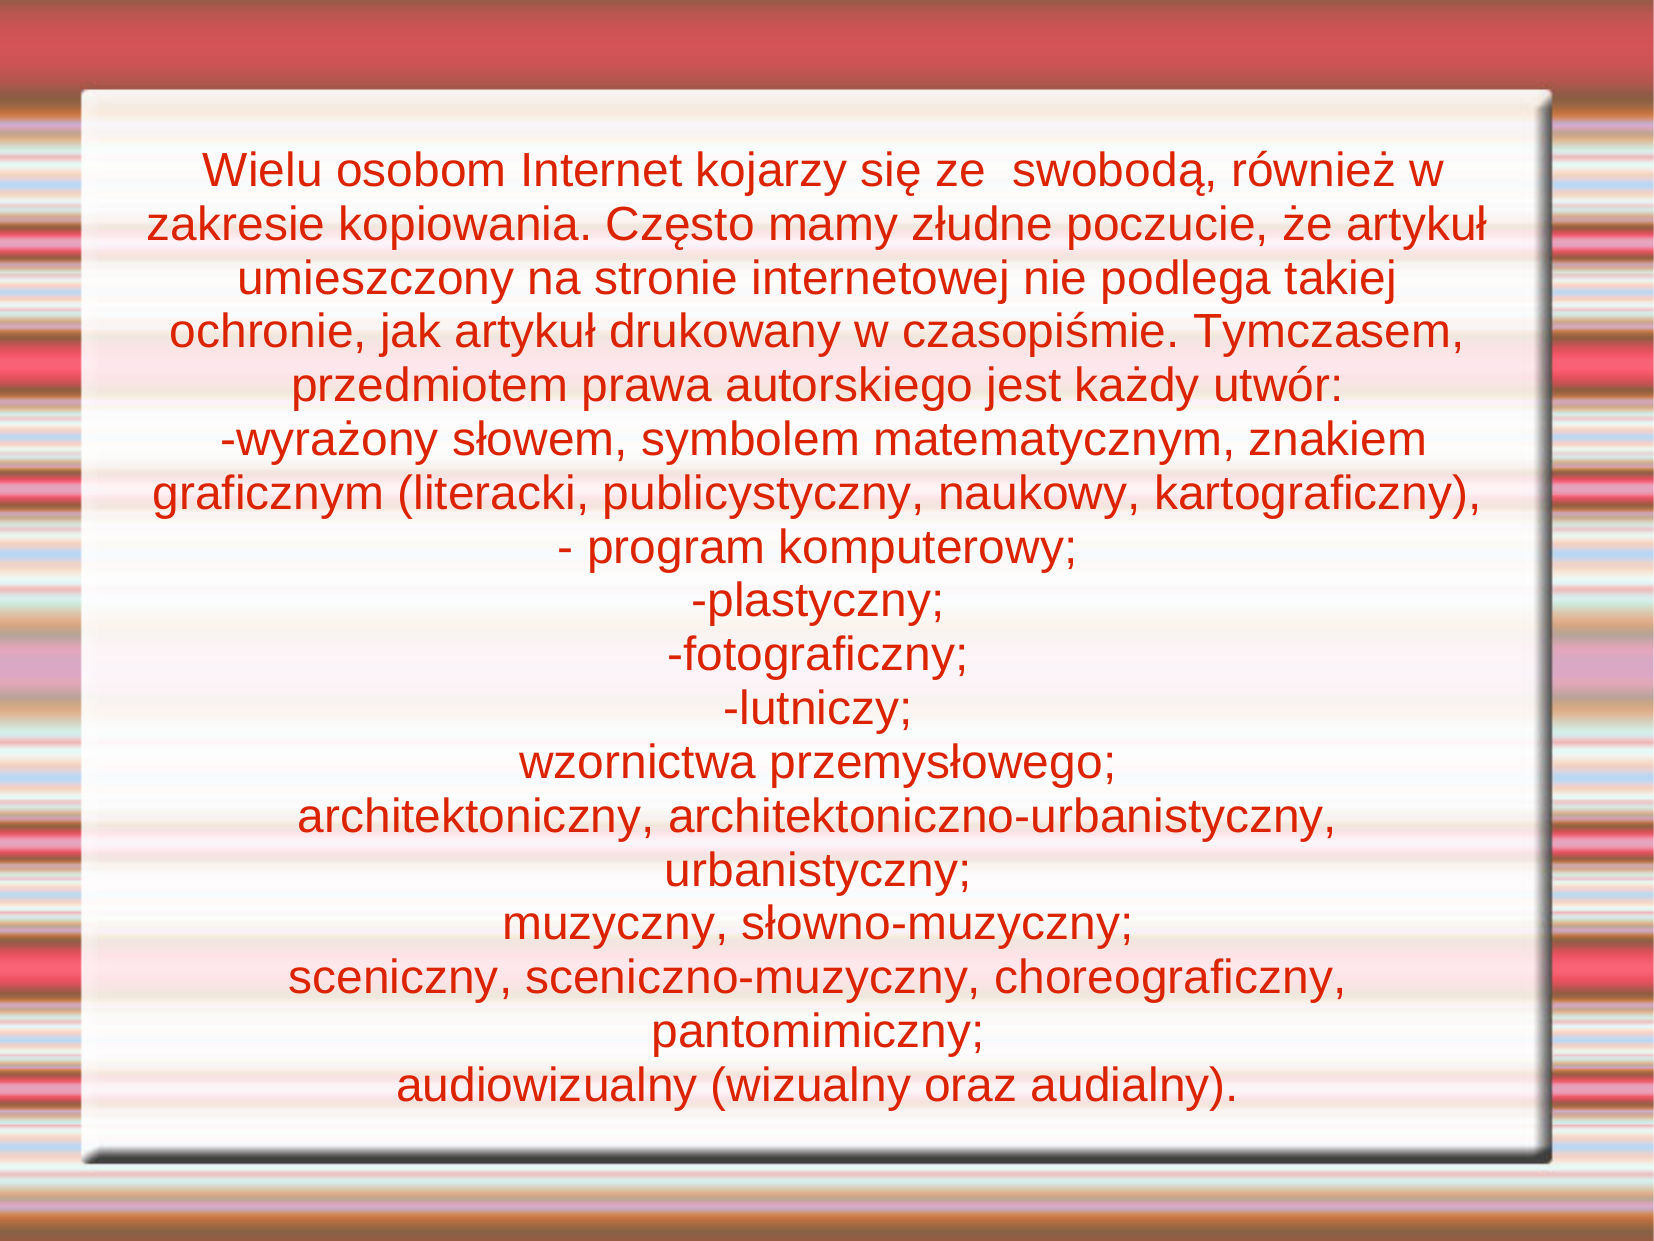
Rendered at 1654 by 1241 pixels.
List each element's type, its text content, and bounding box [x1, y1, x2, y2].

picture [0, 0, 1654, 1241]
title Wielu osobom Internet kojarzy się ze swobodą, również w zakresie kopiowania. Często mamy złudne poczucie, że artykuł umieszczony na stronie internetowej nie podlega takiej ochronie, jak artykuł drukowany w czasopiśmie. Tymczasem, przedmiotem prawa autorskiego jest każdy utwór: -wyrażony słowem, symbolem matematycznym, znakiem graficznym (literacki, publicystyczny, naukowy, kartograficzny), - program komputerowy; -plastyczny; -fotograficzny; -lutniczy; wzornictwa przemysłowego; architektoniczny, architektoniczno-urbanistyczny, urbanistyczny; muzyczny, słowno-muzyczny; sceniczny, sceniczno-muzyczny, choreograficzny, pantomimiczny; audiowizualny (wizualny oraz audialny). [82, 94, 1495, 1160]
